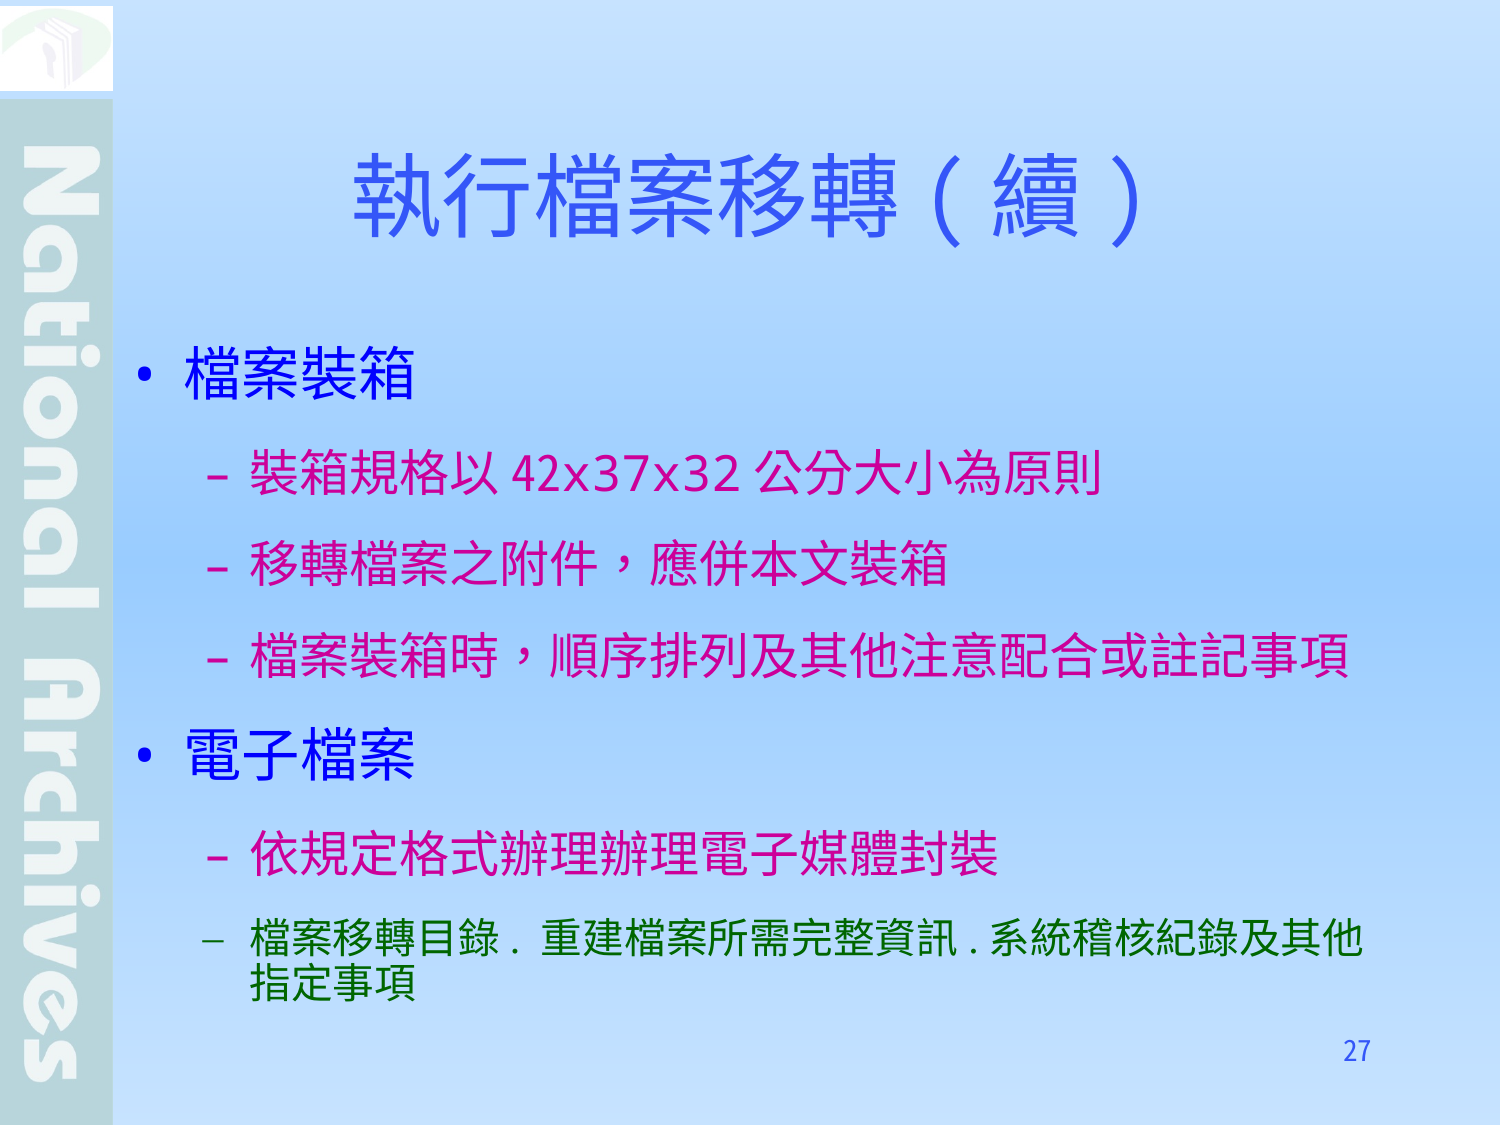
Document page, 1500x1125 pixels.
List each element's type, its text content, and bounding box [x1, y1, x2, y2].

picture [0, 99, 113, 1125]
list 檔案裝箱 裝箱規格以42x37x32公分大小為原則 移轉檔案之附件，應併本文裝箱 檔案裝箱時，順序排列及其他注意配合或註記事項 電子檔案 依規定格式辦理辦理電子媒體封裝 檔案移轉目錄. 重建檔案所需完整資訊.系統稽核紀錄及其他指定事項 [112, 337, 1407, 1032]
picture [0, 6, 113, 91]
title 執行檔案移轉(續) [112, 99, 1388, 288]
text_box <編號> [1074, 1032, 1388, 1101]
